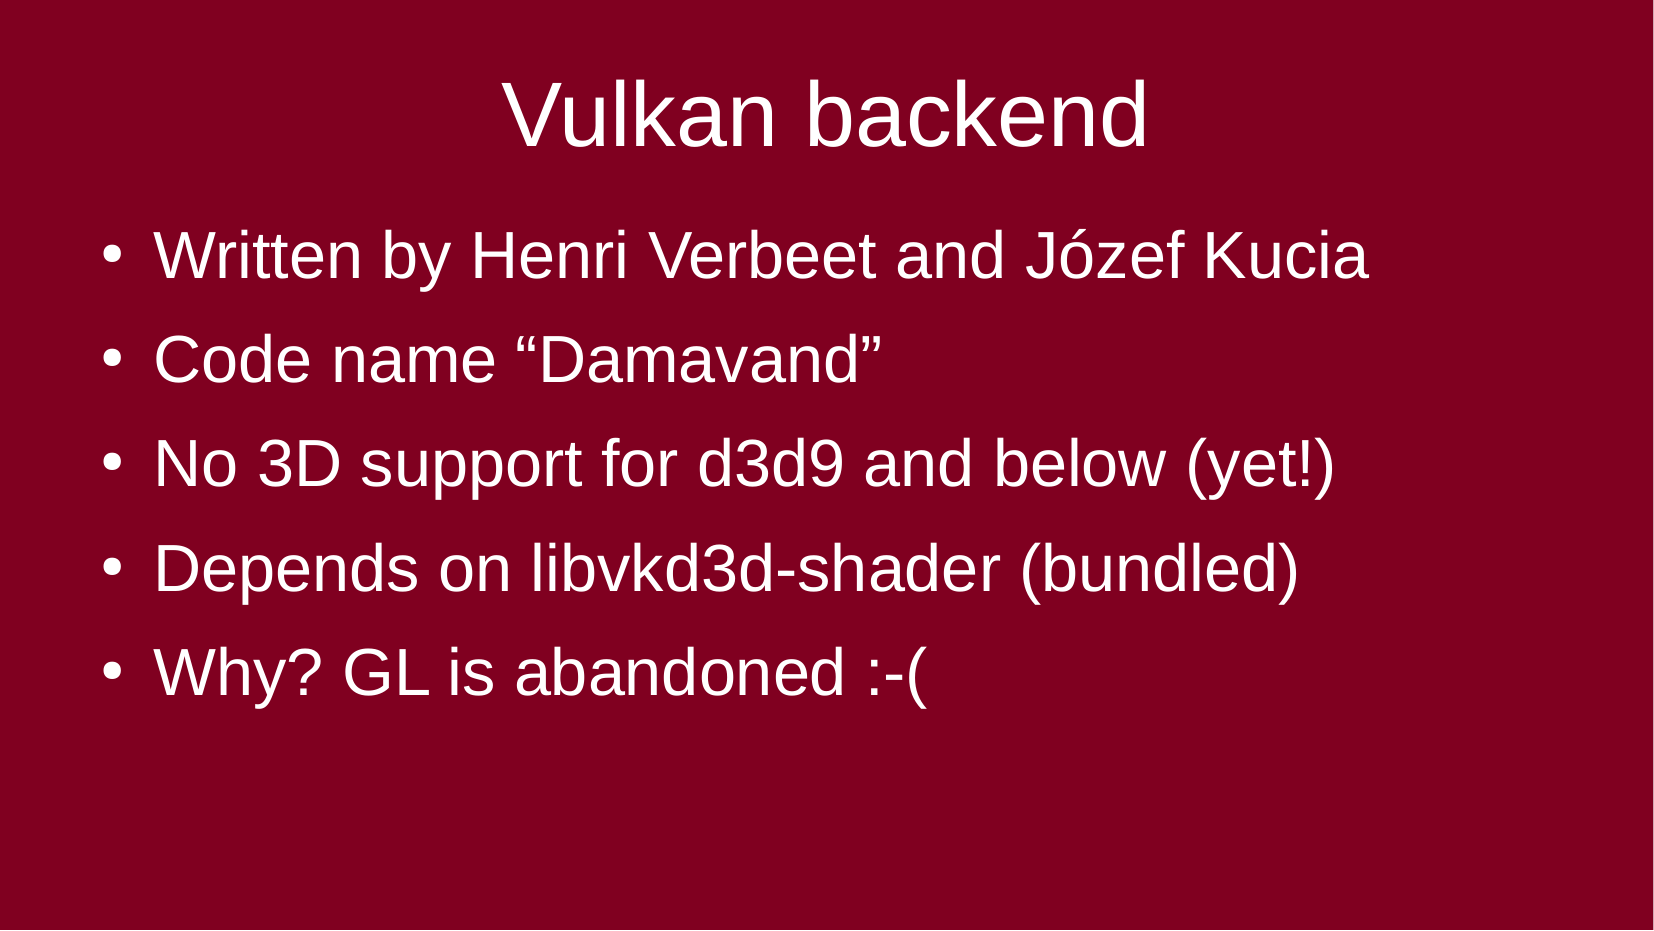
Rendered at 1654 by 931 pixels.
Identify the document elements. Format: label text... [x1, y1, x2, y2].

title Vulkan backend [82, 37, 1571, 193]
list Written by Henri Verbeet and Józef Kucia Code name “Damavand” No 3D support for d3d9 and below (yet!) Depends on libvkd3d-shader (bundled) Why? GL is abandoned :-( [82, 217, 1571, 758]
